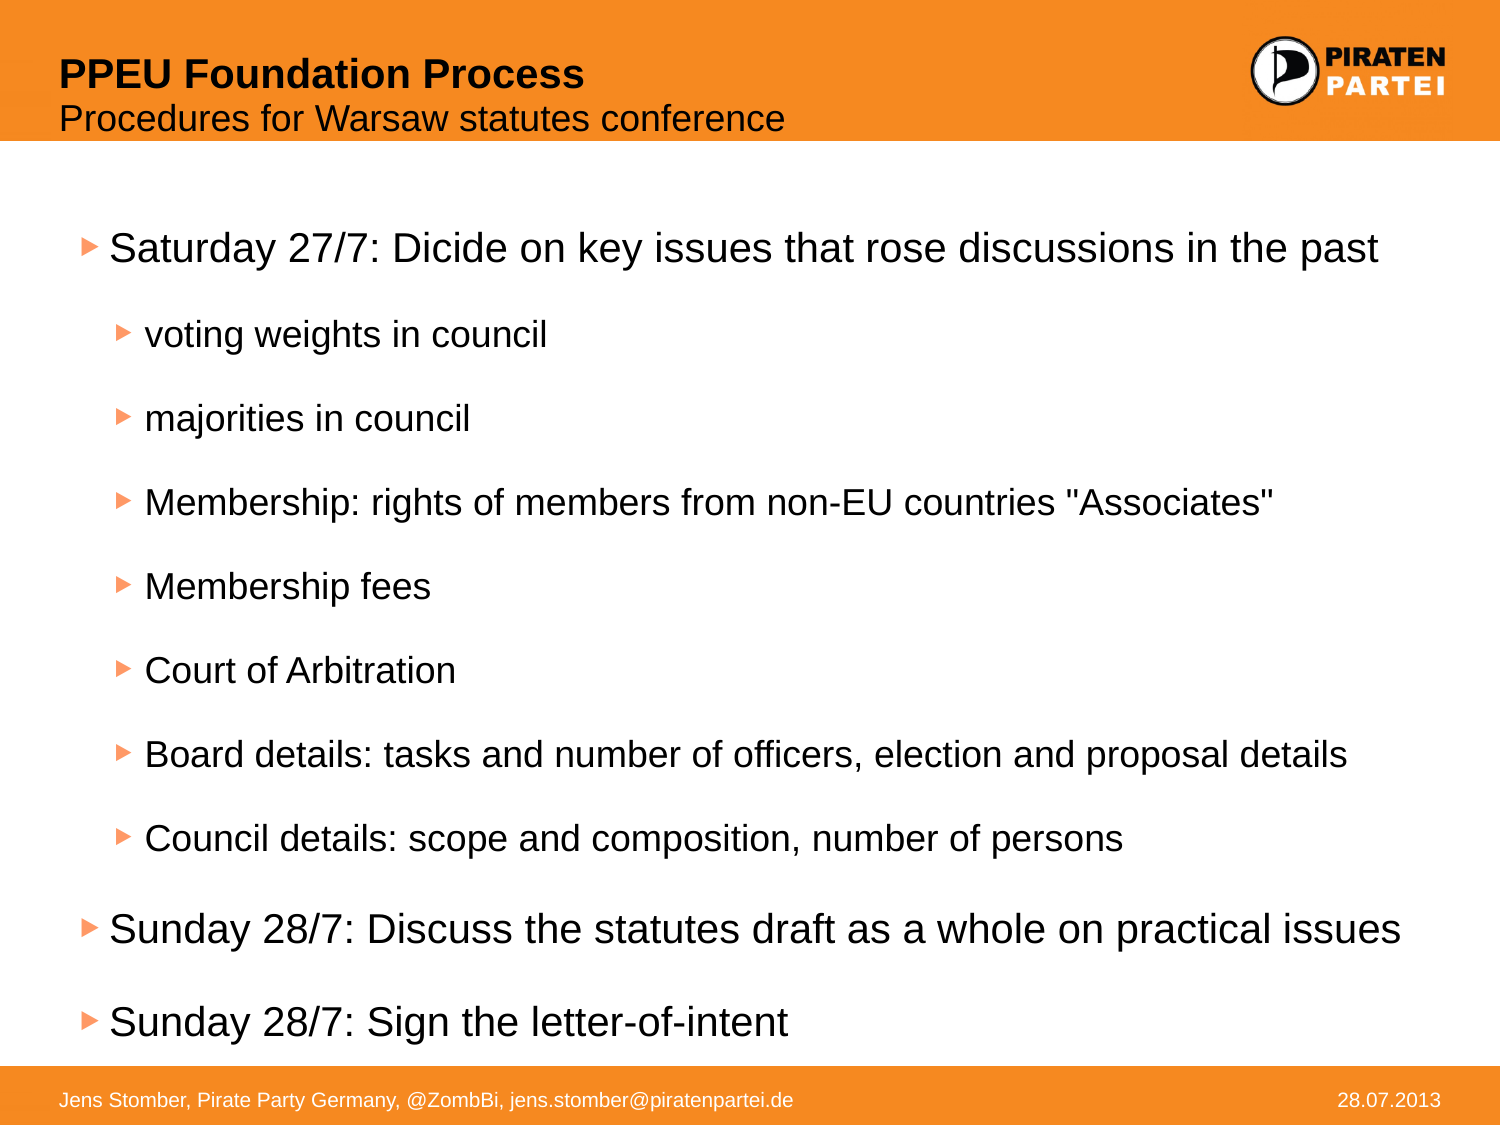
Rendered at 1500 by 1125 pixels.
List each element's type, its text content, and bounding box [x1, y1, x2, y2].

picture [0, 1066, 1500, 1125]
text_box PPEU Foundation Process Procedures for Warsaw statutes conference [0, 0, 1500, 143]
text_box Saturday 27/7: Dicide on key issues that rose discussions in the past voting weights in council majorities in council Membership: rights of members from non-EU countries "Associates" Membership fees Court of Arbitration Board details: tasks and number of officers, election and proposal details Council details: scope and composition, number of persons Sunday 28/7: Discuss the statutes draft as a whole on practical issues Sunday 28/7: Sign the letter-of-intent [59, 171, 1453, 1007]
